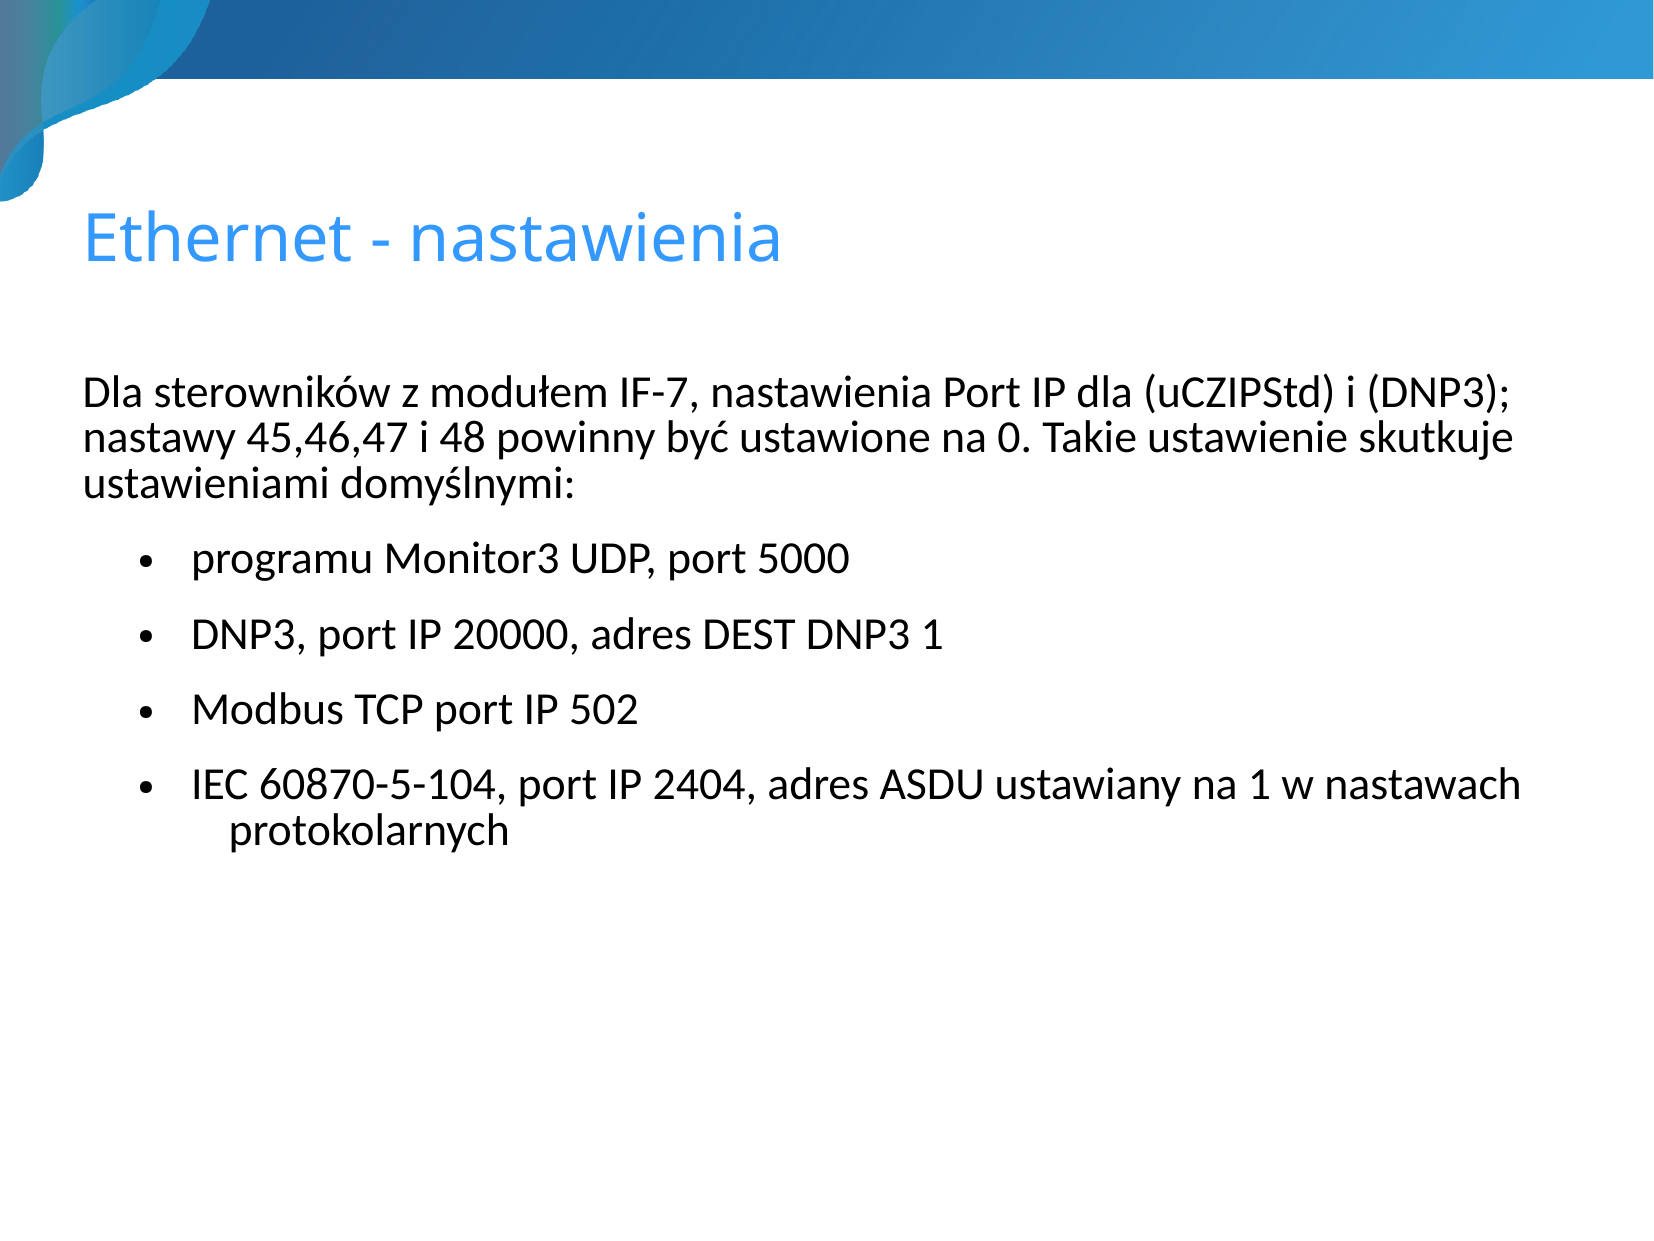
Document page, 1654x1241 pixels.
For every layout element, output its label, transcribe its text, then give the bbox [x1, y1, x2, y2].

list Dla sterowników z modułem IF-7, nastawienia Port IP dla (uCZIPStd) i (DNP3); nastawy 45,46,47 i 48 powinny być ustawione na 0. Takie ustawienie skutkuje ustawieniami domyślnymi: programu Monitor3 UDP, port 5000 DNP3, port IP 20000, adres DEST DNP3 1 Modbus TCP port IP 502 IEC 60870-5-104, port IP 2404, adres ASDU ustawiany na 1 w nastawach protokolarnych [82, 372, 1571, 1093]
title Ethernet - nastawienia [82, 132, 1571, 340]
picture [0, 0, 1654, 1241]
